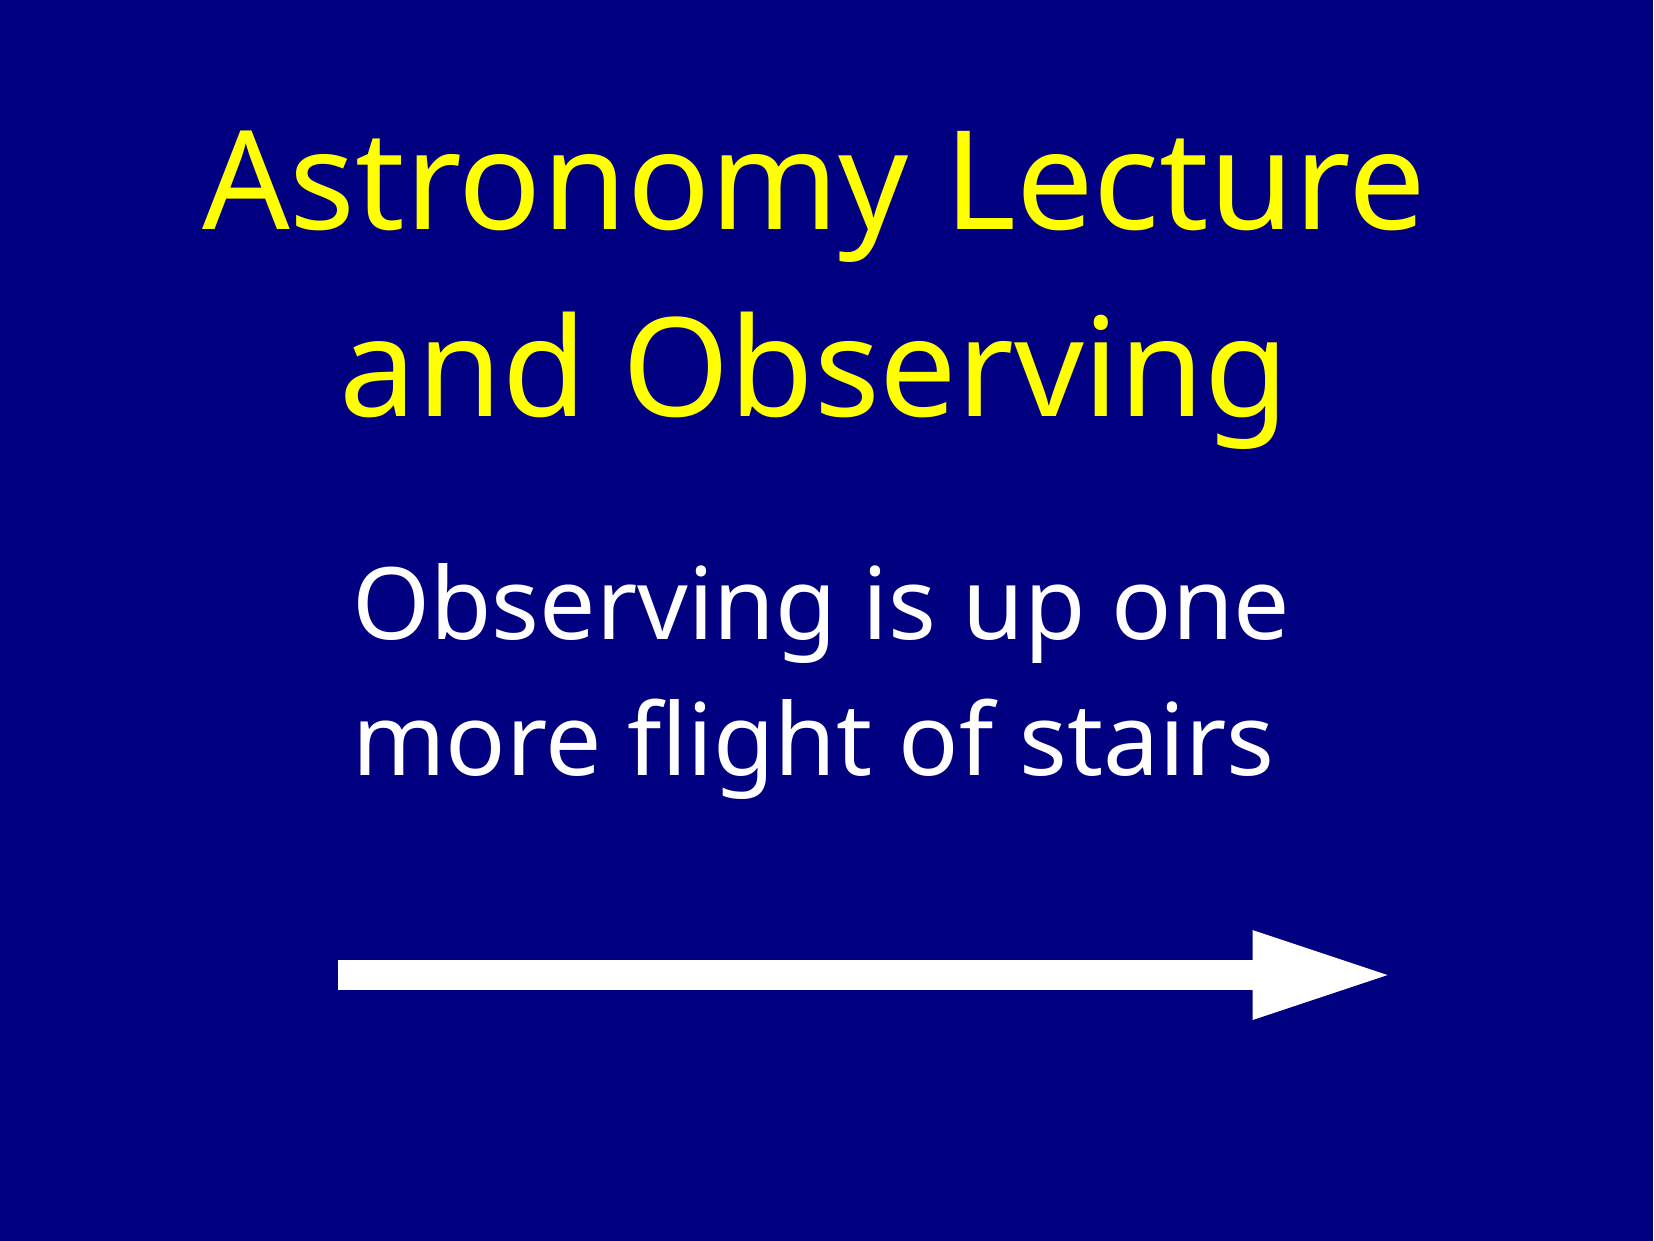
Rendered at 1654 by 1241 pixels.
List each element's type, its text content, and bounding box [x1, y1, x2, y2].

text_box Observing is up one more flight of stairs [337, 525, 1347, 781]
text_box Astronomy Lecture and Observing [187, 75, 1500, 422]
